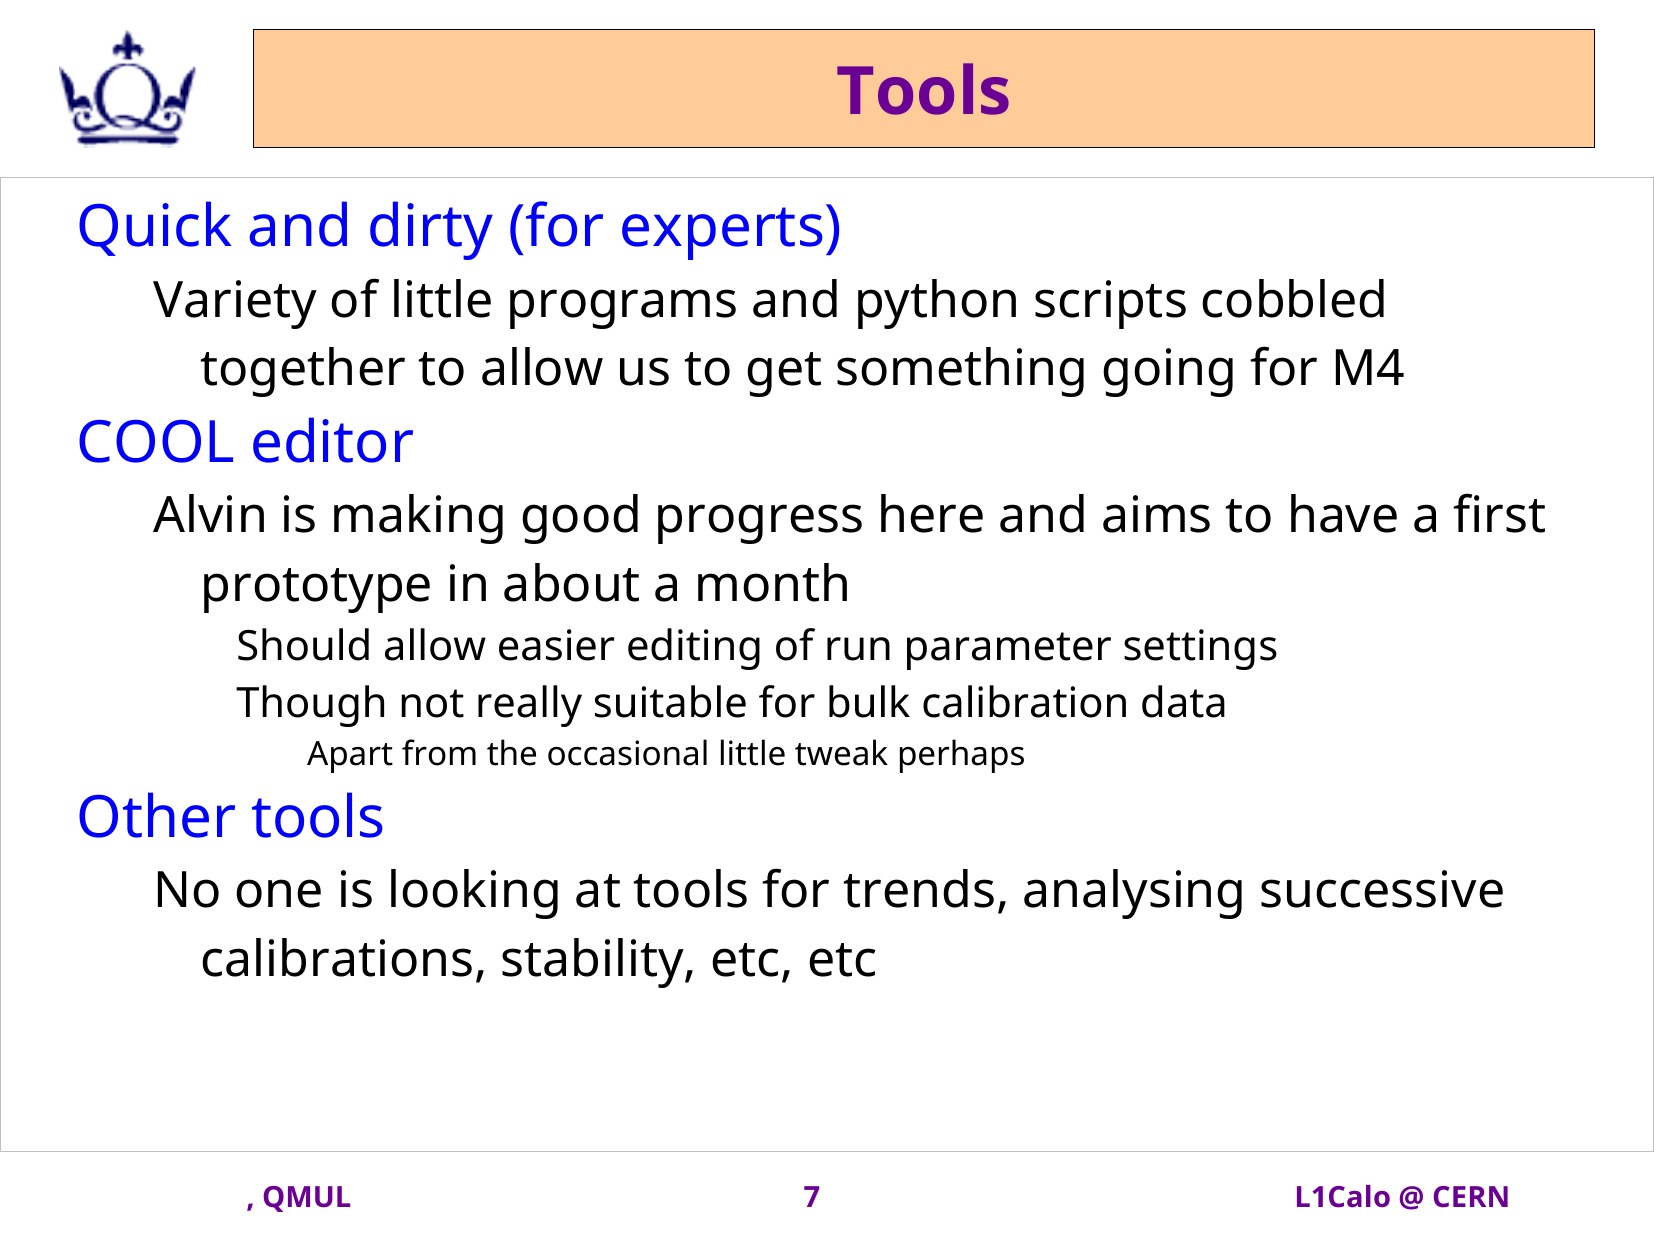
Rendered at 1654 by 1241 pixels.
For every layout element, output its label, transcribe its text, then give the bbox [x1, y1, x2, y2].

title Tools [253, 29, 1595, 148]
list Quick and dirty (for experts) Variety of little programs and python scripts cobbled together to allow us to get something going for M4 COOL editor Alvin is making good progress here and aims to have a first prototype in about a month Should allow easier editing of run parameter settings Though not really suitable for bulk calibration data Apart from the occasional little tweak perhaps Other tools No one is looking at tools for trends, analysing successive calibrations, stability, etc, etc [59, 184, 1603, 1104]
picture [59, 29, 200, 148]
